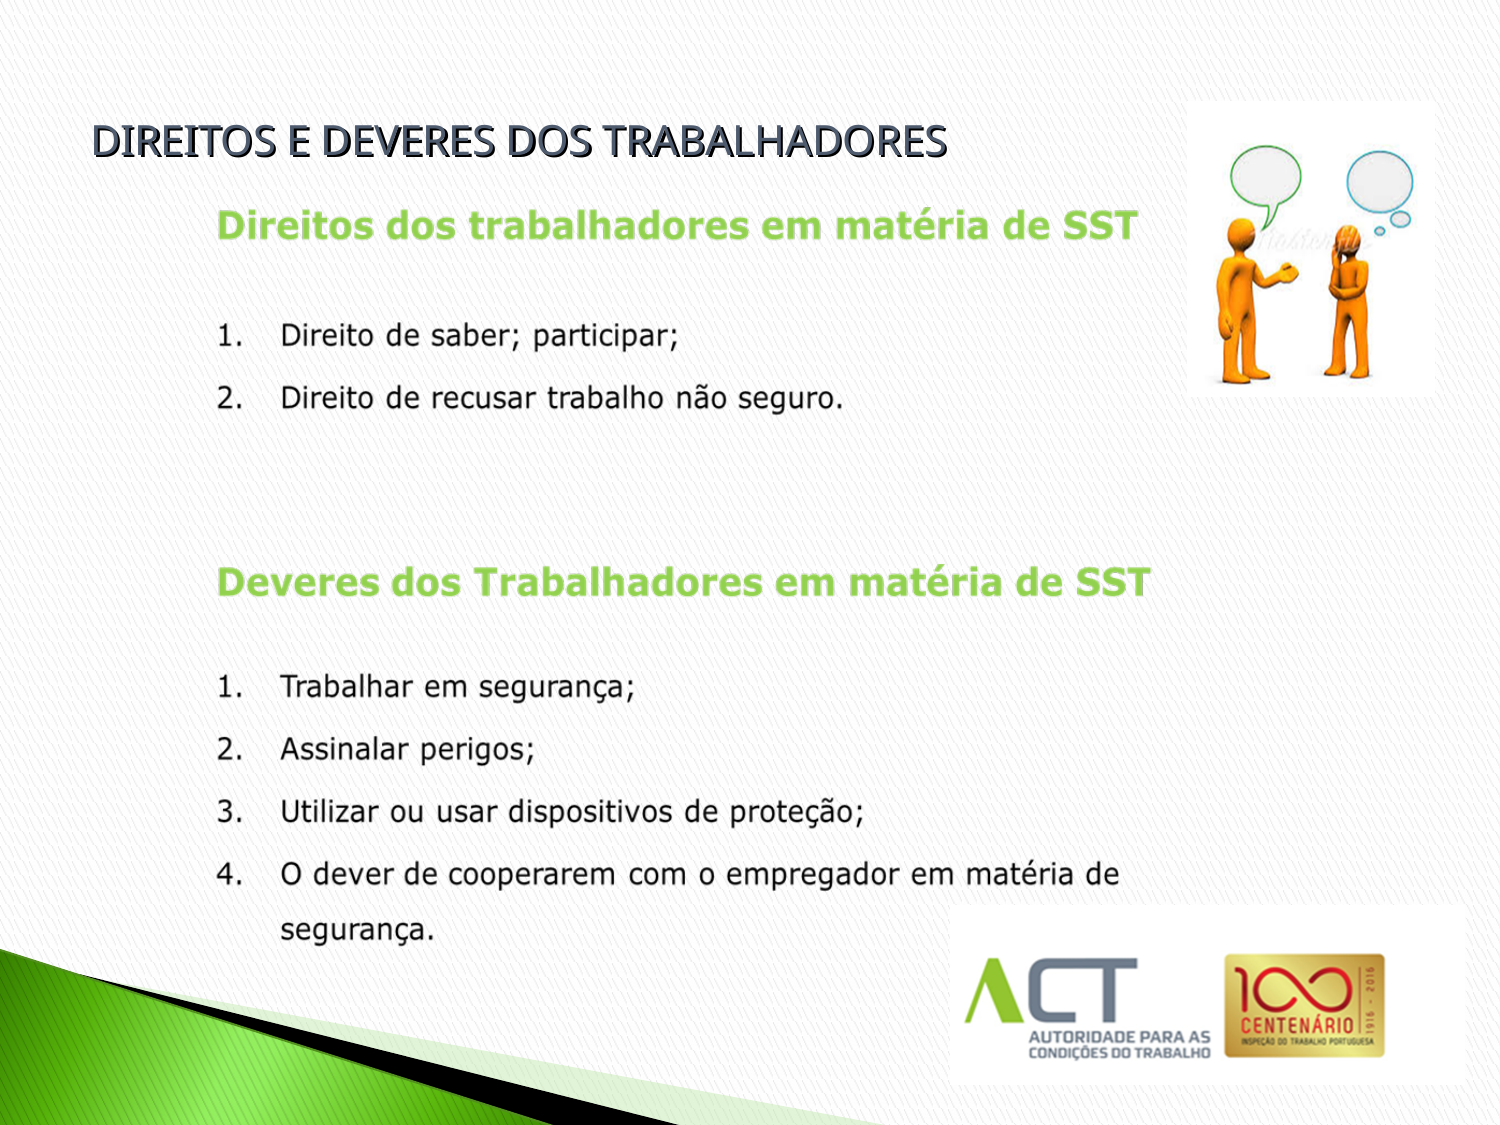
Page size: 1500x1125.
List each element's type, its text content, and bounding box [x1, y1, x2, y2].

title DIREITOS E DEVERES DOS TRABALHADORES [75, 45, 1426, 233]
picture [194, 101, 1465, 1086]
